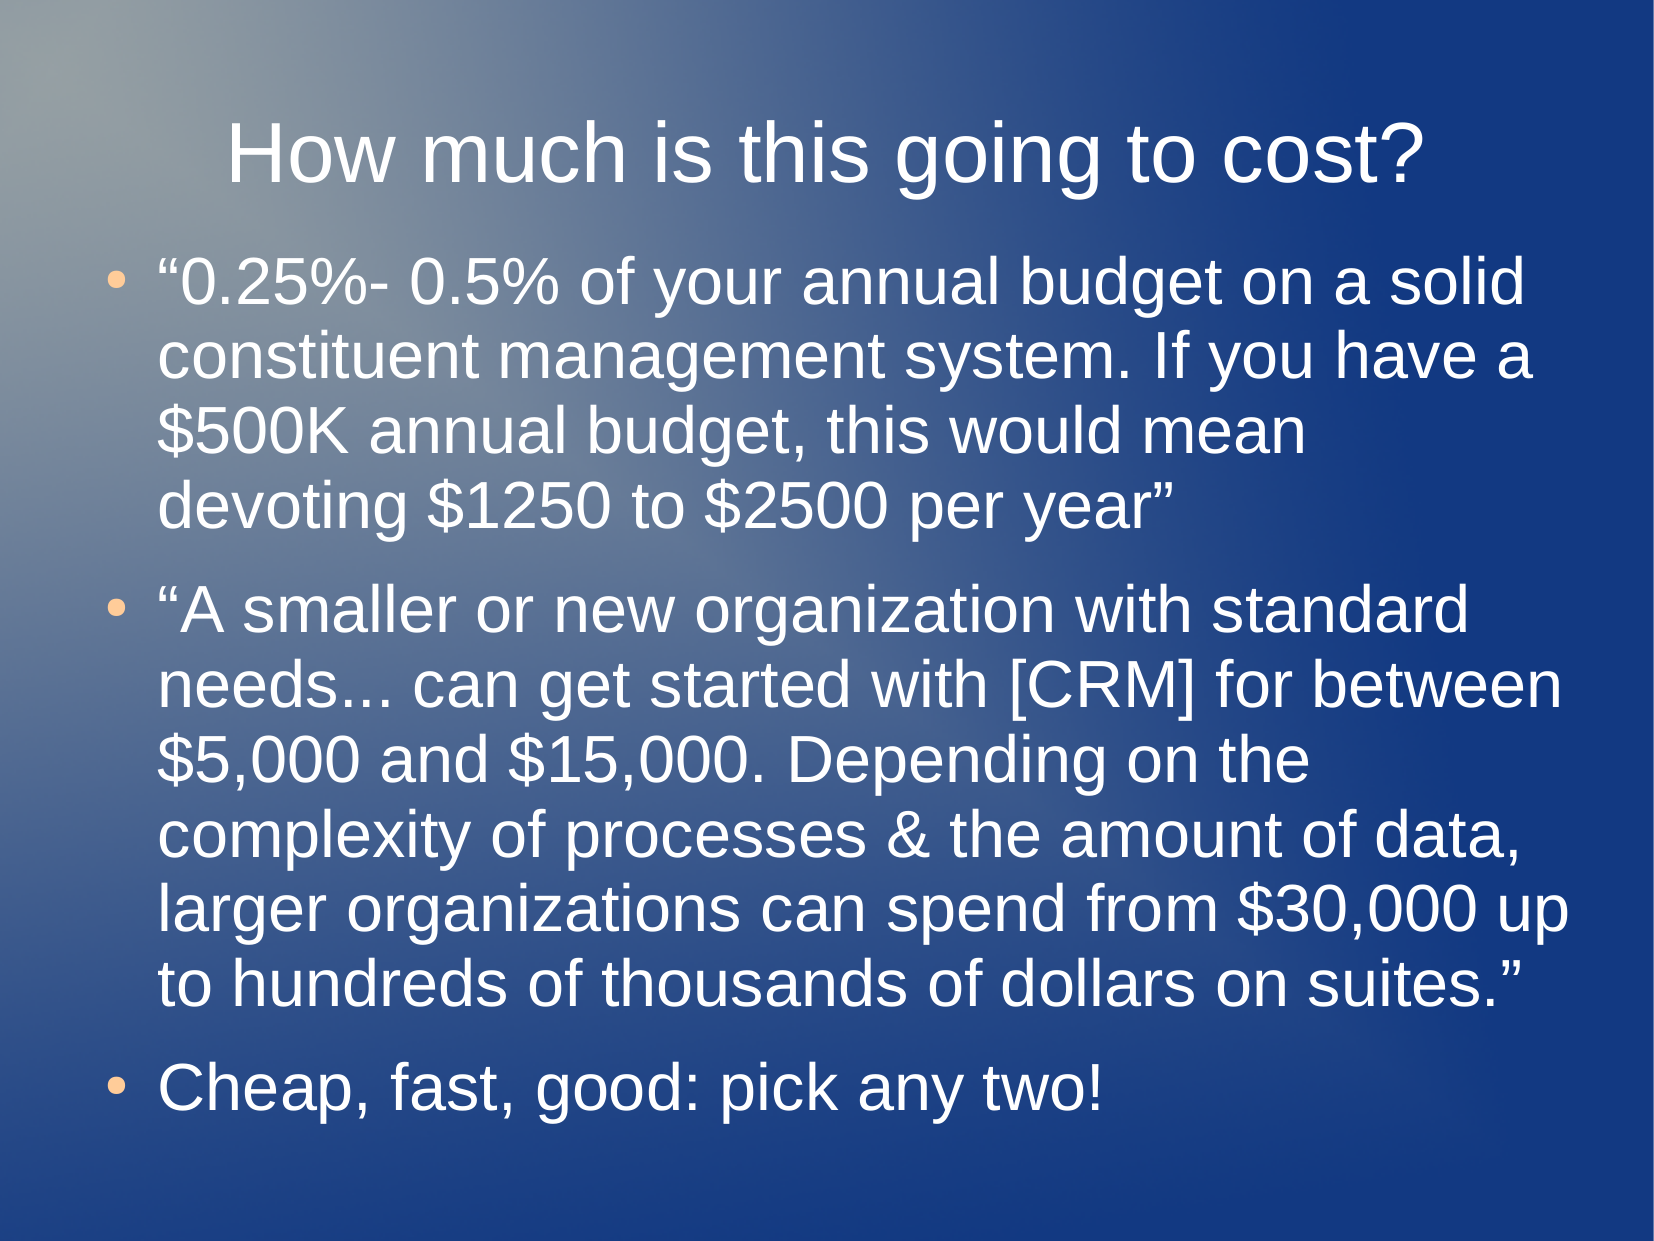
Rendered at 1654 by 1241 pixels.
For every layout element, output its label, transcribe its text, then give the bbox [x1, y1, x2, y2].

title How much is this going to cost? [82, 49, 1571, 257]
picture [0, 0, 1654, 1241]
list “0.25%- 0.5% of your annual budget on a solid constituent management system. If you have a $500K annual budget, this would mean devoting $1250 to $2500 per year” “A smaller or new organization with standard needs... can get started with [CRM] for between $5,000 and $15,000. Depending on the complexity of processes & the amount of data, larger organizations can spend from $30,000 up to hundreds of thousands of dollars on suites.” Cheap, fast, good: pick any two! [86, 243, 1576, 1201]
